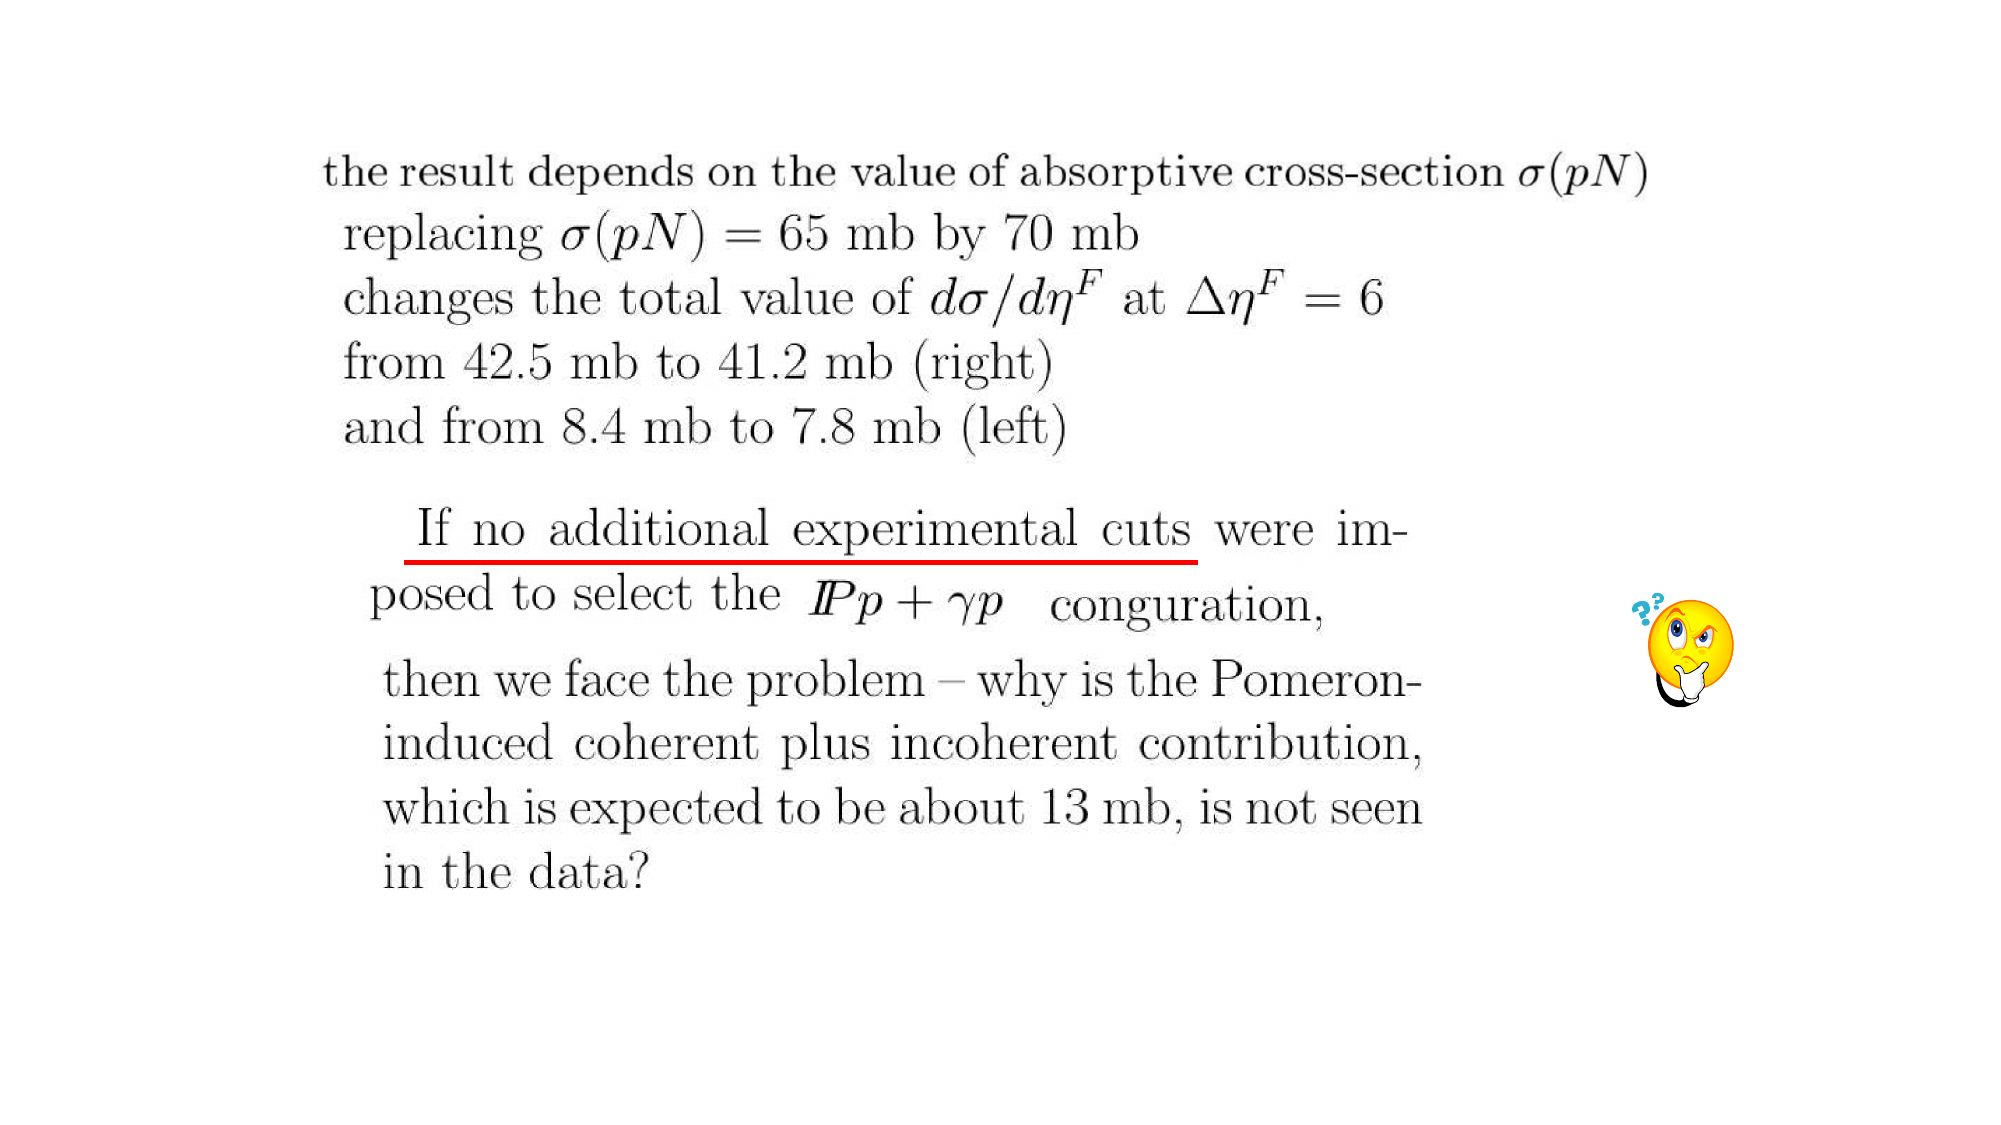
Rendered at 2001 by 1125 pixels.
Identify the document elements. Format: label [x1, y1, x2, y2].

picture [266, 96, 1734, 1039]
